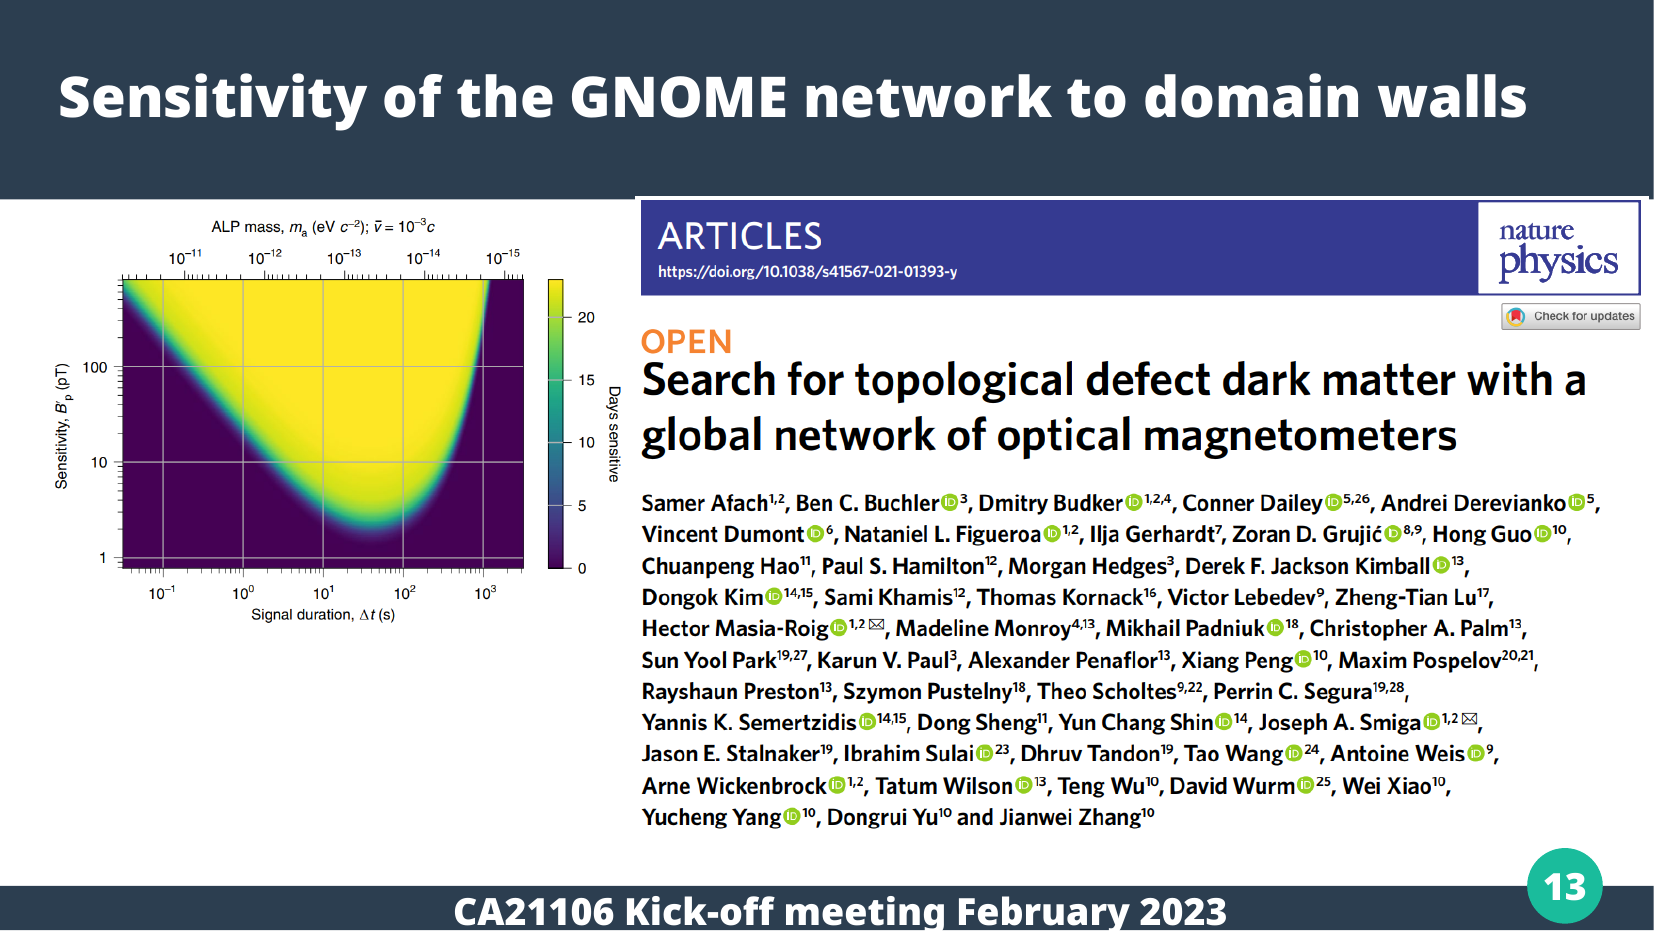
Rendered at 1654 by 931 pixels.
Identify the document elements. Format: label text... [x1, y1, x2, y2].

title Sensitivity of the GNOME network to domain walls [59, 37, 1595, 155]
picture [26, 207, 628, 634]
picture [635, 196, 1649, 844]
